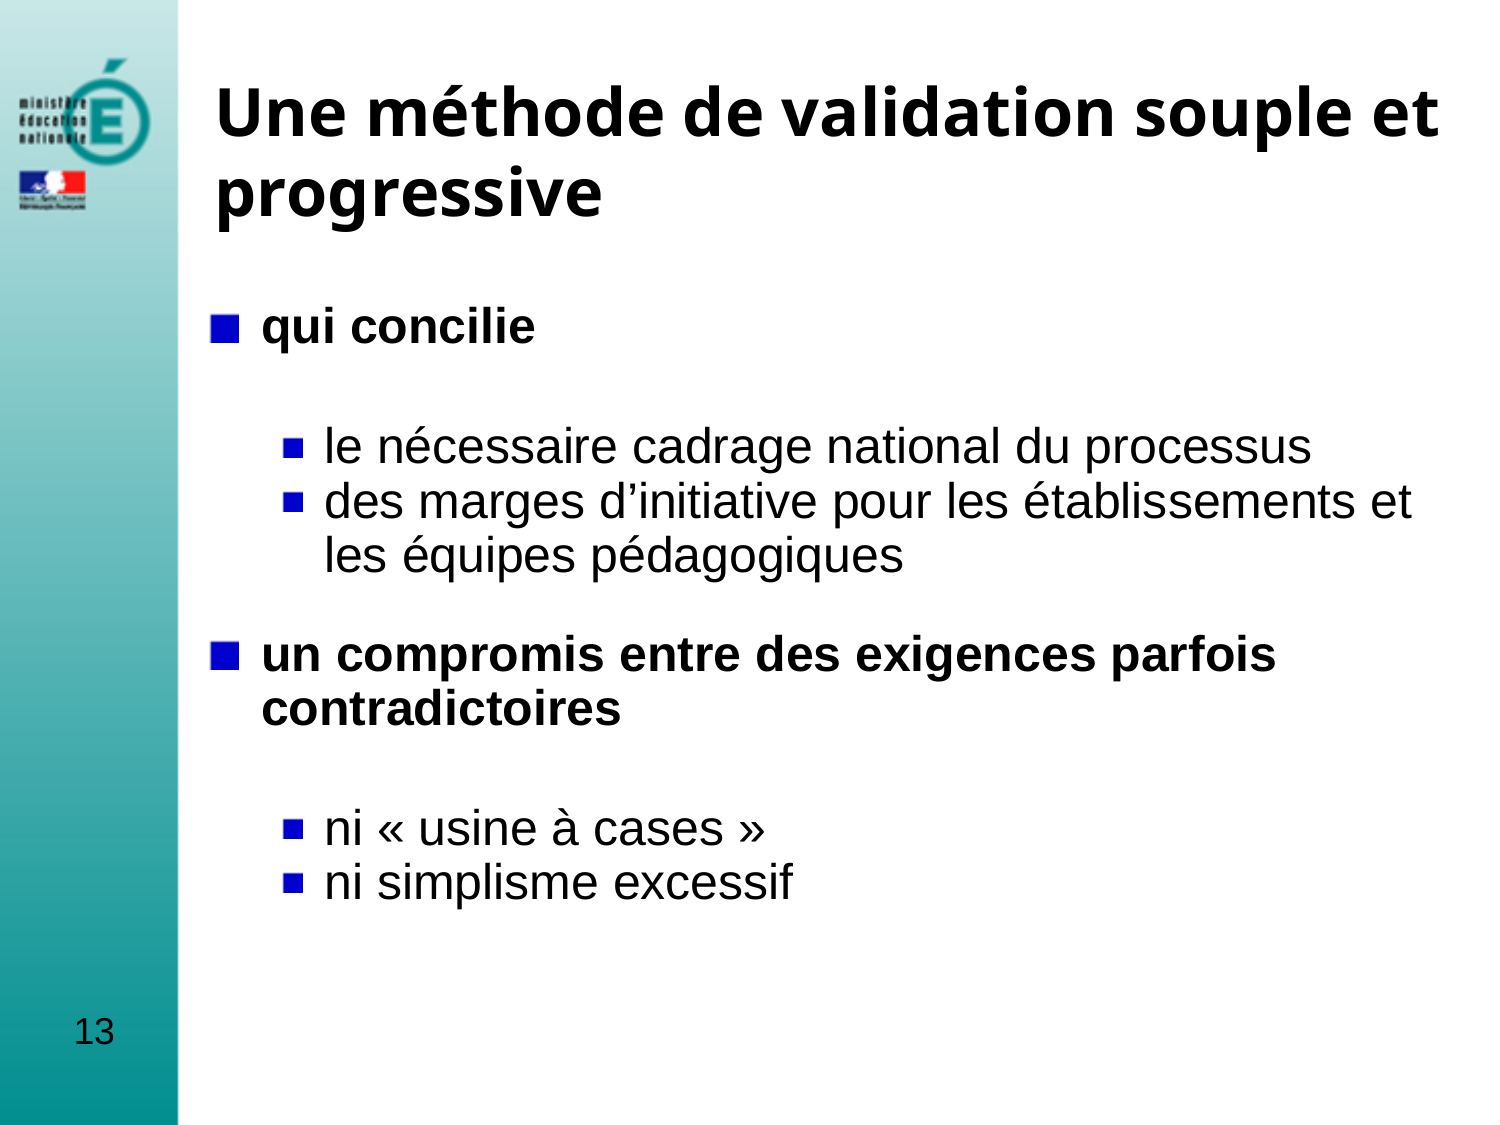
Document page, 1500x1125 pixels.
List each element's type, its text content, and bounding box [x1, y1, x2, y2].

list qui concilie le nécessaire cadrage national du processus des marges d’initiative pour les établissements et les équipes pédagogiques un compromis entre des exigences parfois contradictoires ni « usine à cases » ni simplisme excessif [187, 292, 1443, 1070]
picture [0, 0, 179, 1125]
text_box <numéro> [41, 999, 148, 1060]
title Une méthode de validation souple et progressive [199, 45, 1459, 256]
